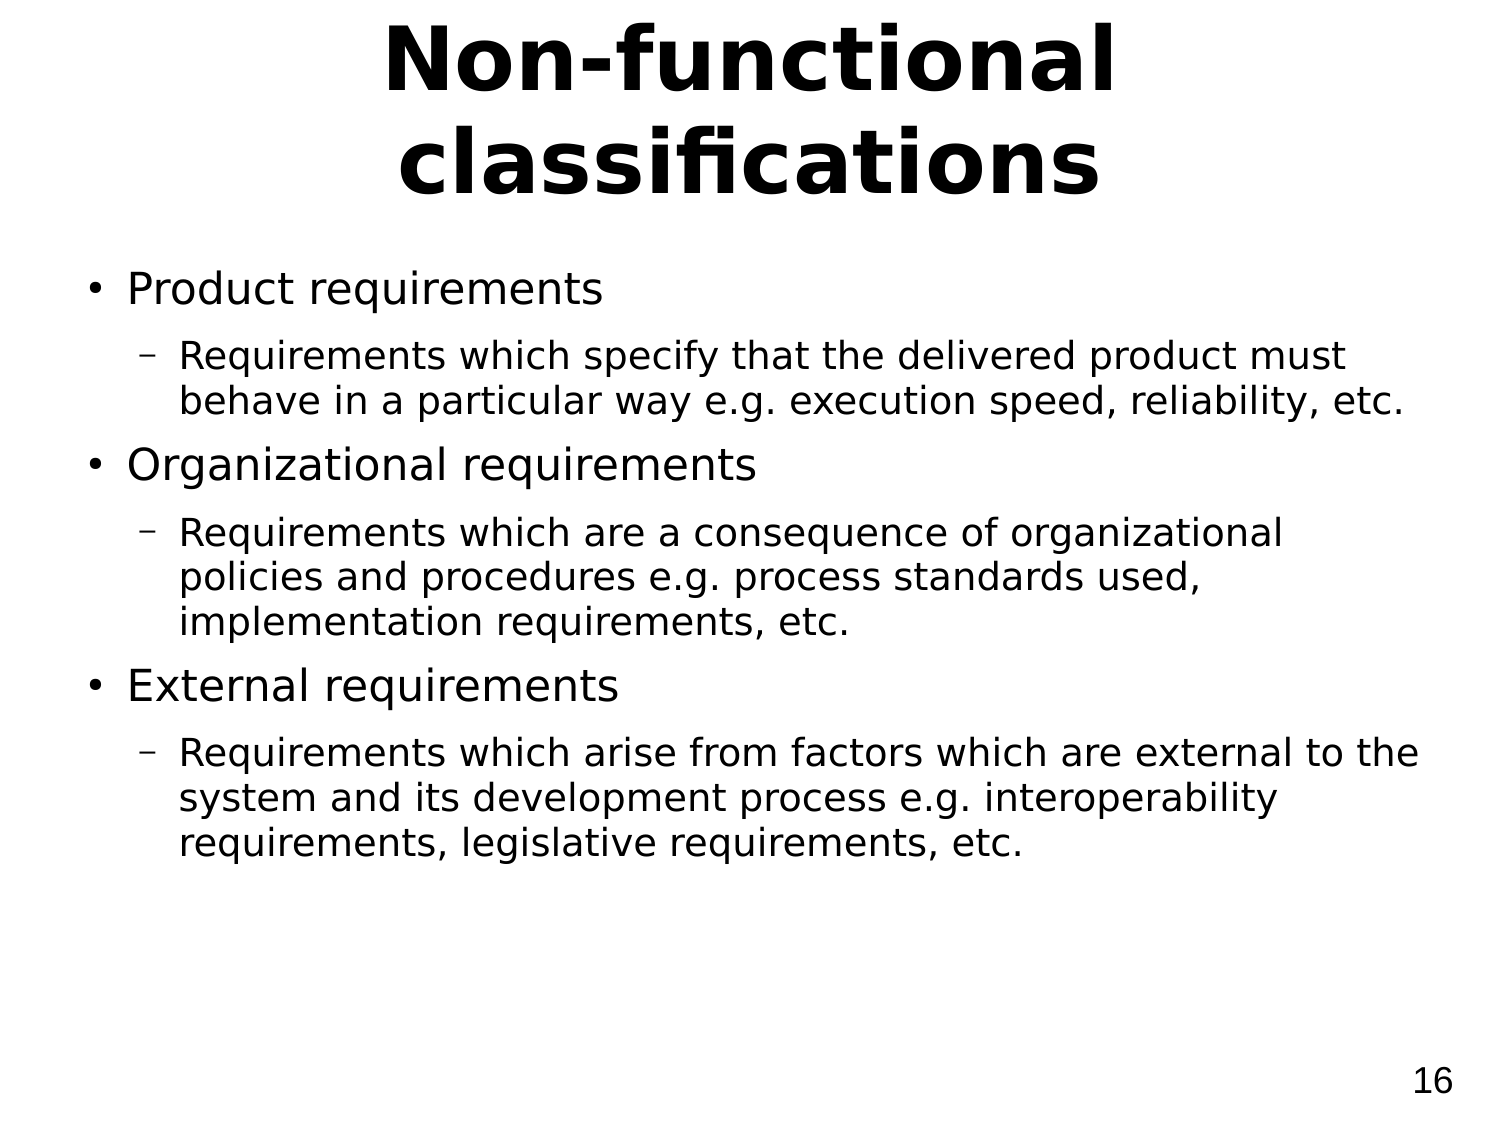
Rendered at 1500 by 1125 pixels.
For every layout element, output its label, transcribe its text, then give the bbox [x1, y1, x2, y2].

list Product requirements Requirements which specify that the delivered product must behave in a particular way e.g. execution speed, reliability, etc. Organizational requirements Requirements which are a consequence of organizational policies and procedures e.g. process standards used, implementation requirements, etc. External requirements Requirements which arise from factors which are external to the system and its development process e.g. interoperability requirements, legislative requirements, etc. [75, 263, 1425, 916]
title Non-functional classifications [75, 7, 1425, 214]
